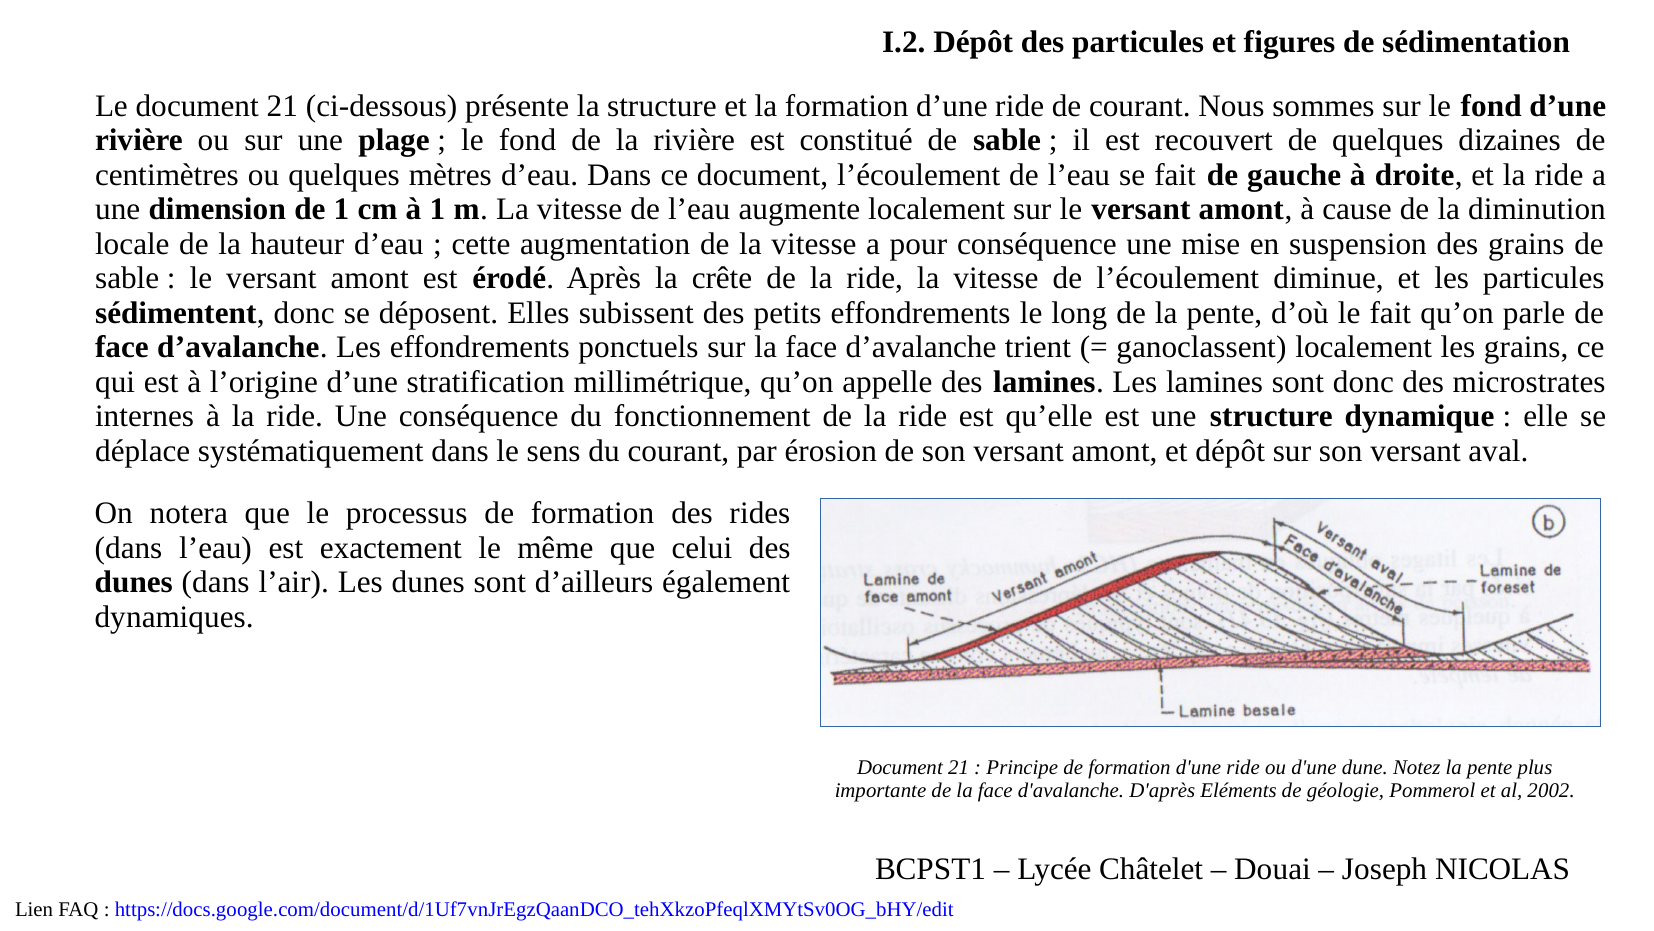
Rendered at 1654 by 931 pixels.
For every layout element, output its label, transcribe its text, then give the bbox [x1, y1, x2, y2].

text_box Document 21 : Principe de formation d'une ride ou d'une dune. Notez la pente plus importante de la face d'avalanche. D'après Eléments de géologie, Pommerol et al, 2002. [826, 755, 1584, 863]
text_box Le document 21 (ci-dessous) présente la structure et la formation d’une ride de courant. Nous sommes sur le fond d’une rivière ou sur une plage ; le fond de la rivière est constitué de sable ; il est recouvert de quelques dizaines de centimètres ou quelques mètres d’eau. Dans ce document, l’écoulement de l’eau se fait de gauche à droite, et la ride a une dimension de 1 cm à 1 m. La vitesse de l’eau augmente localement sur le versant amont, à cause de la diminution locale de la hauteur d’eau ; cette augmentation de la vitesse a pour conséquence une mise en suspension des grains de sable : le versant amont est érodé. Après la crête de la ride, la vitesse de l’écoulement diminue, et les particules sédimentent, donc se déposent. Elles subissent des petits effondrements le long de la pente, d’où le fait qu’on parle de face d’avalanche. Les effondrements ponctuels sur la face d’avalanche trient (= ganoclassent) localement les grains, ce qui est à l’origine d’une stratification millimétrique, qu’on appelle des lamines. Les lamines sont donc des microstrates internes à la ride. Une conséquence du fonctionnement de la ride est qu’elle est une structure dynamique : elle se déplace systématiquement dans le sens du courant, par érosion de son versant amont, et dépôt sur son versant aval. [95, 88, 1607, 473]
text_box I.2. Dépôt des particules et figures de sédimentation [637, 5, 1571, 78]
text_box Lien FAQ : https://docs.google.com/document/d/1Uf7vnJrEgzQaanDCO_tehXkzoPfeqlXMYtSv0OG_bHY/edit [0, 897, 993, 931]
picture [820, 498, 1601, 727]
text_box On notera que le processus de formation des rides (dans l’eau) est exactement le même que celui des dunes (dans l’air). Les dunes sont d’ailleurs également dynamiques. [94, 496, 792, 869]
text_box BCPST1 – Lycée Châtelet – Douai – Joseph NICOLAS [637, 832, 1571, 905]
